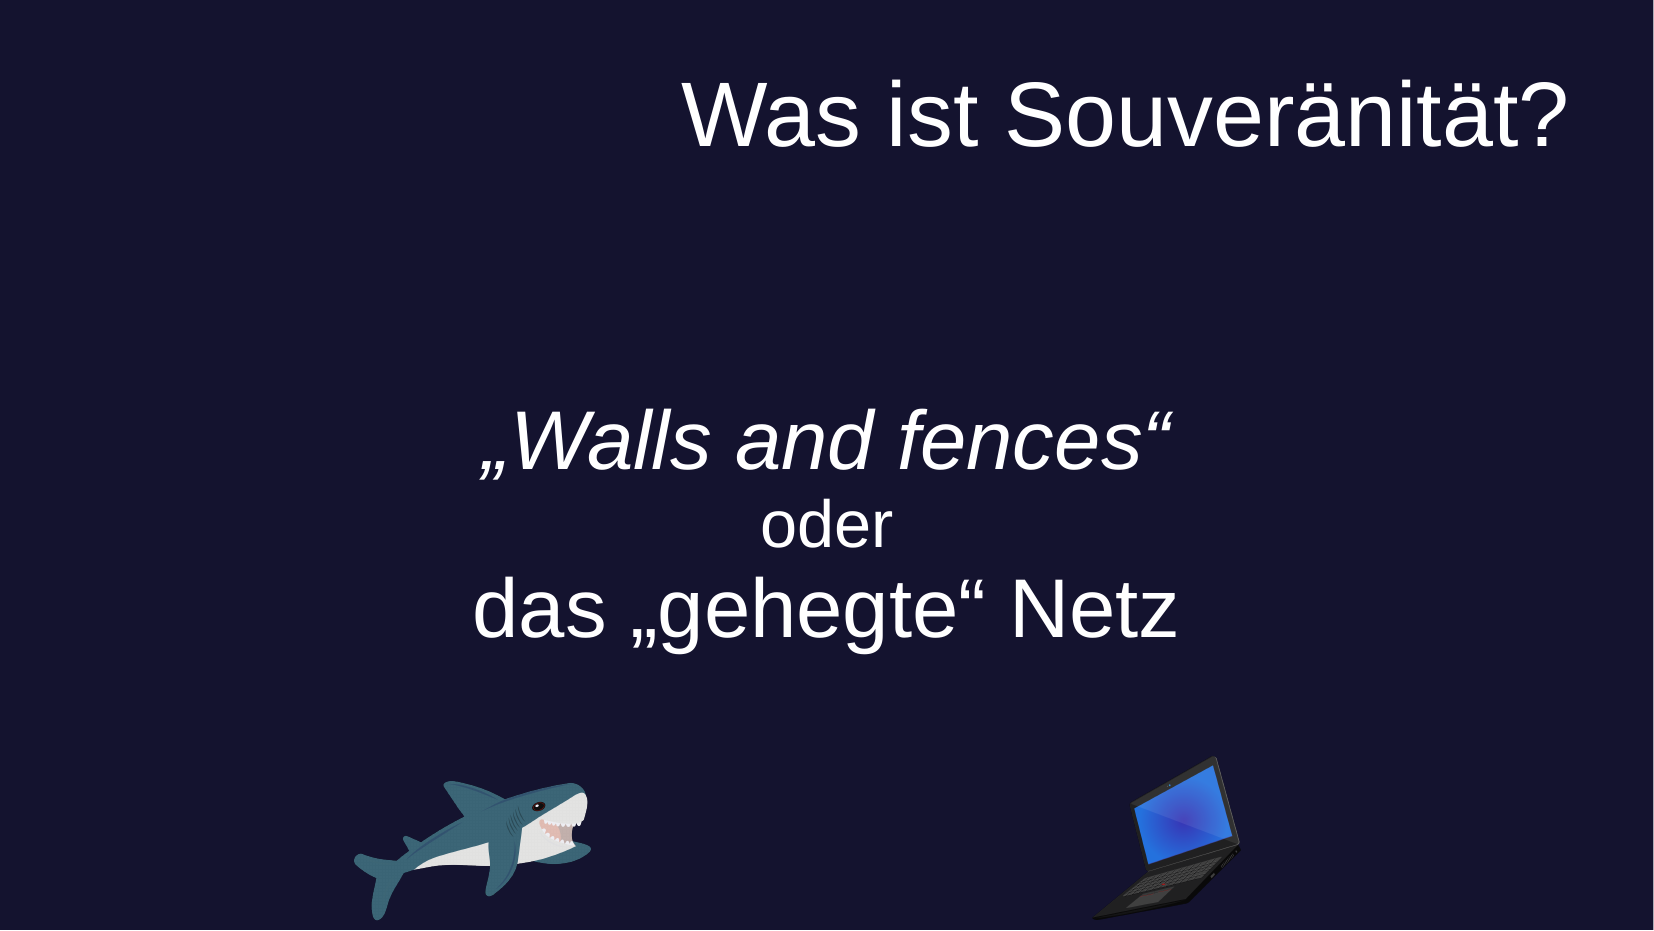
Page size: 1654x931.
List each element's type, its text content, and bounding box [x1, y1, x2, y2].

subtitle „Walls and fences“ oder das „gehegte“ Netz [82, 217, 1571, 832]
picture [354, 832, 591, 931]
picture [1092, 832, 1241, 920]
title Was ist Souveränität? [82, 37, 1571, 193]
